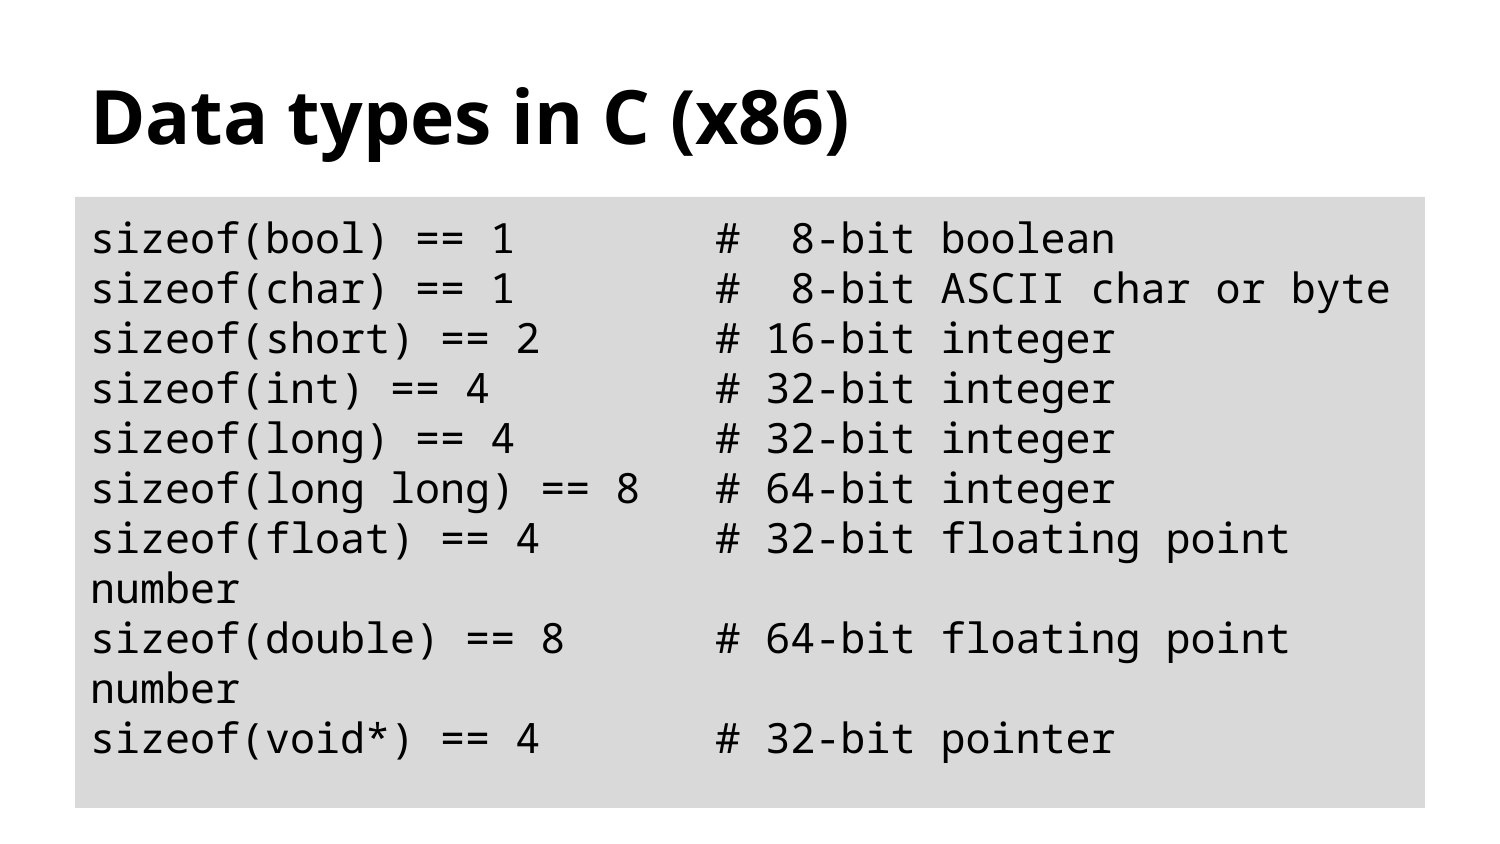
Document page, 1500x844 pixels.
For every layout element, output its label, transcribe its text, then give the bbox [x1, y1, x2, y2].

title Data types in C (x86) [75, 33, 1425, 175]
list sizeof(bool) == 1 # 8-bit boolean sizeof(char) == 1 # 8-bit ASCII char or byte sizeof(short) == 2 # 16-bit integer sizeof(int) == 4 # 32-bit integer sizeof(long) == 4 # 32-bit integer sizeof(long long) == 8 # 64-bit integer sizeof(float) == 4 # 32-bit floating point number sizeof(double) == 8 # 64-bit floating point number sizeof(void*) == 4 # 32-bit pointer [75, 196, 1425, 808]
